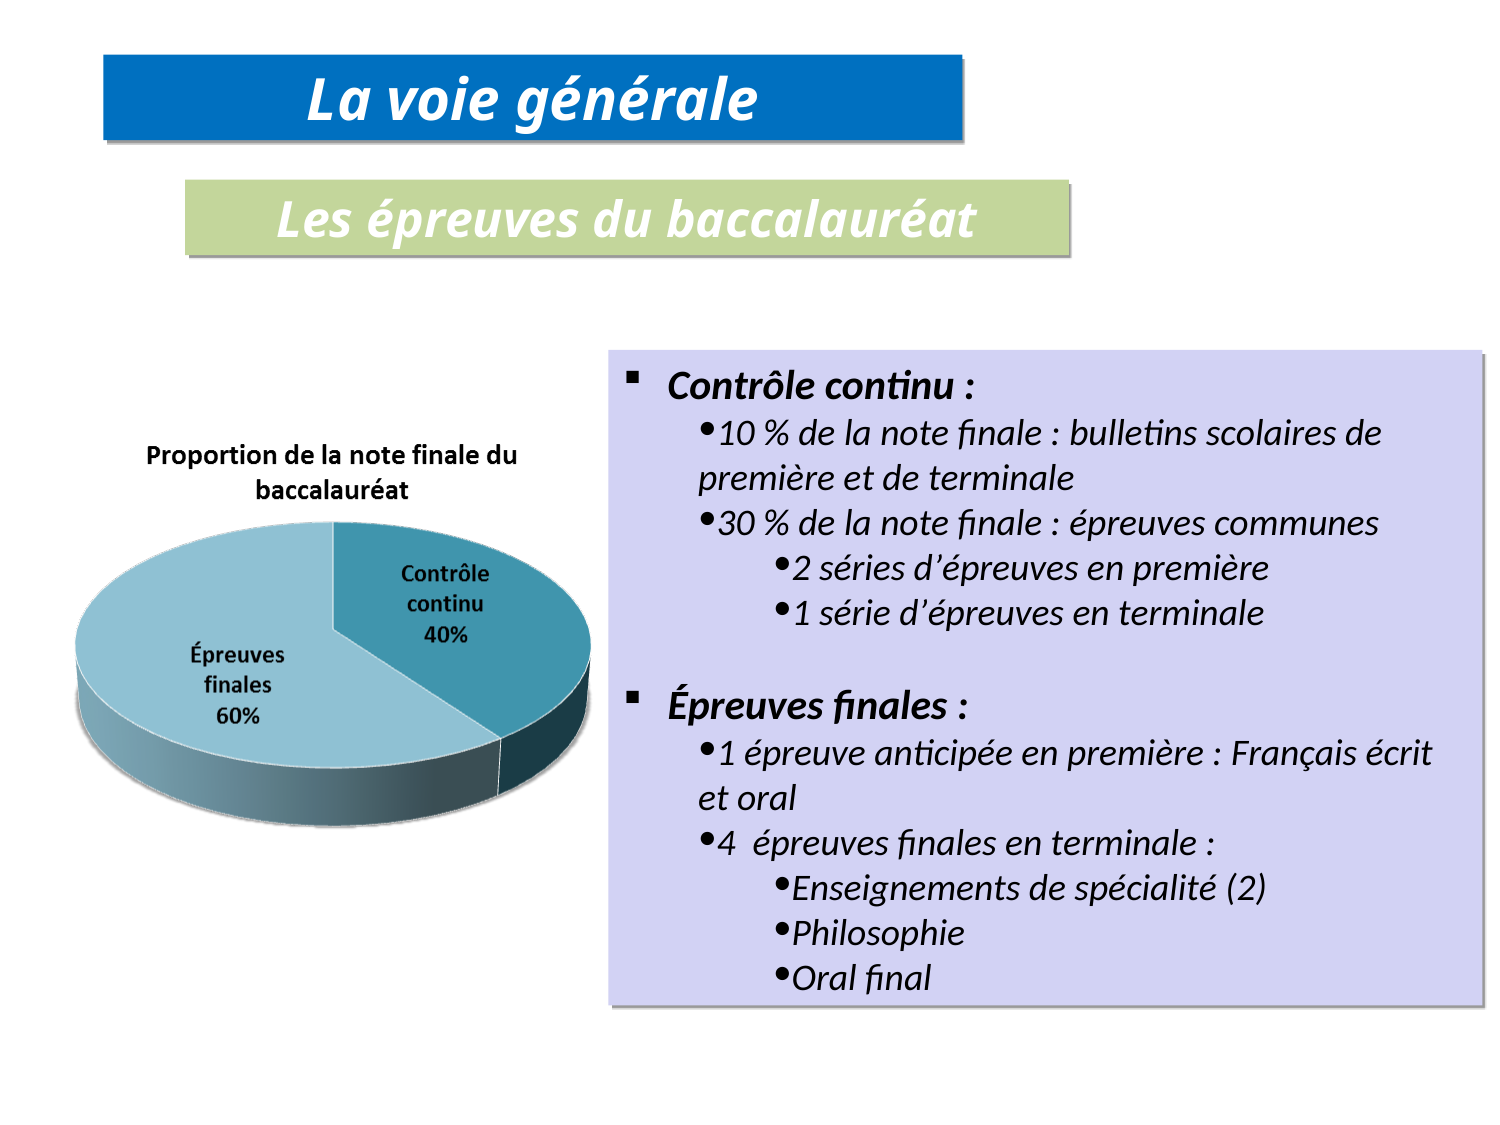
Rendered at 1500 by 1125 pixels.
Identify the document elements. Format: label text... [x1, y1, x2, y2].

text_box Contrôle continu : 10 % de la note finale : bulletins scolaires de première et de terminale 30 % de la note finale : épreuves communes 2 séries d’épreuves en première 1 série d’épreuves en terminale Épreuves finales : 1 épreuve anticipée en première : Français écrit et oral 4 épreuves finales en terminale : Enseignements de spécialité (2) Philosophie Oral final [608, 349, 1483, 1006]
text_box La voie générale [103, 54, 963, 141]
text_box Les épreuves du baccalauréat [185, 179, 1069, 256]
picture [48, 412, 608, 926]
